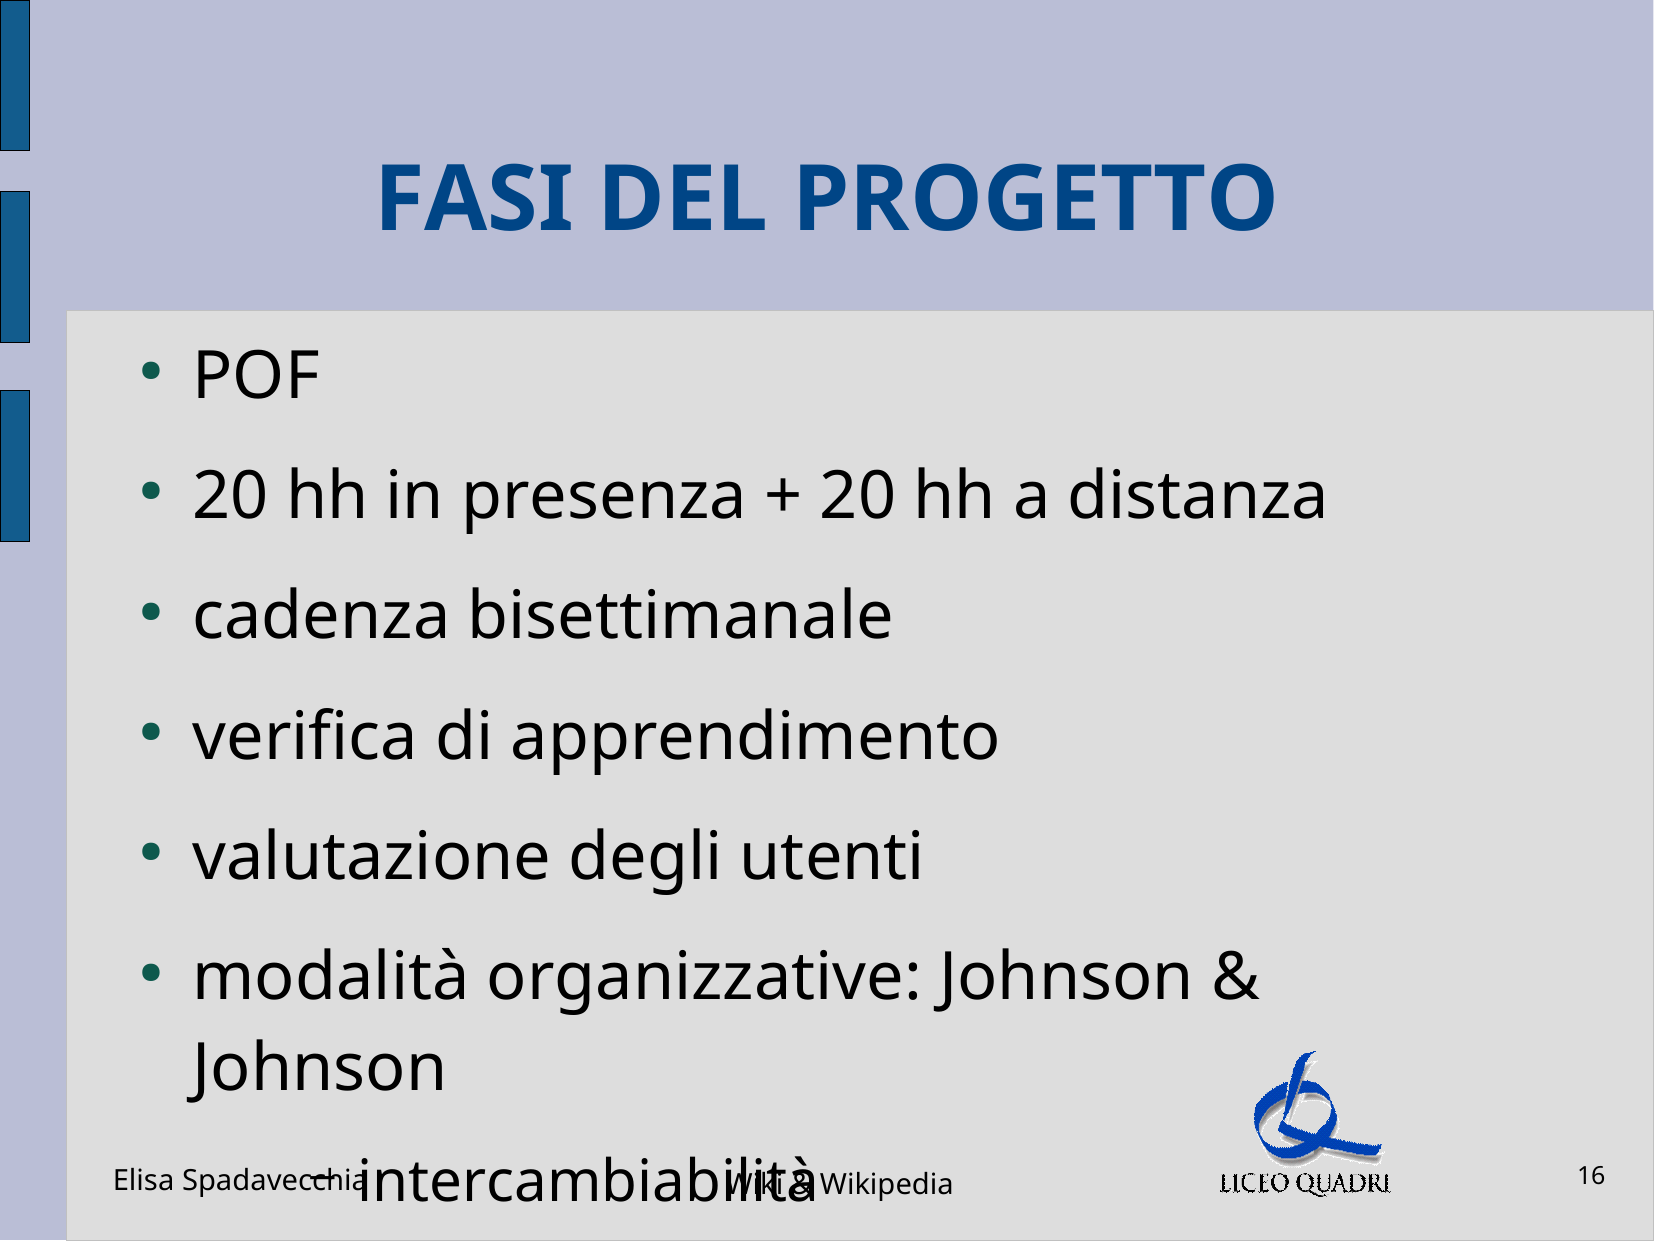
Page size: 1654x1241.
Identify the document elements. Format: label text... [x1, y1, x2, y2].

title FASI DEL PROGETTO [121, 91, 1534, 299]
list POF 20 hh in presenza + 20 hh a distanza cadenza bisettimanale verifica di apprendimento valutazione degli utenti modalità organizzative: Johnson & Johnson intercambiabilità [121, 327, 1534, 1144]
text_box Elisa Spadavecchia [97, 1154, 632, 1237]
text_box Wiki & Wikipedia [533, 1157, 1146, 1241]
text_box <numero> [1529, 1151, 1654, 1194]
picture [1216, 1051, 1394, 1199]
